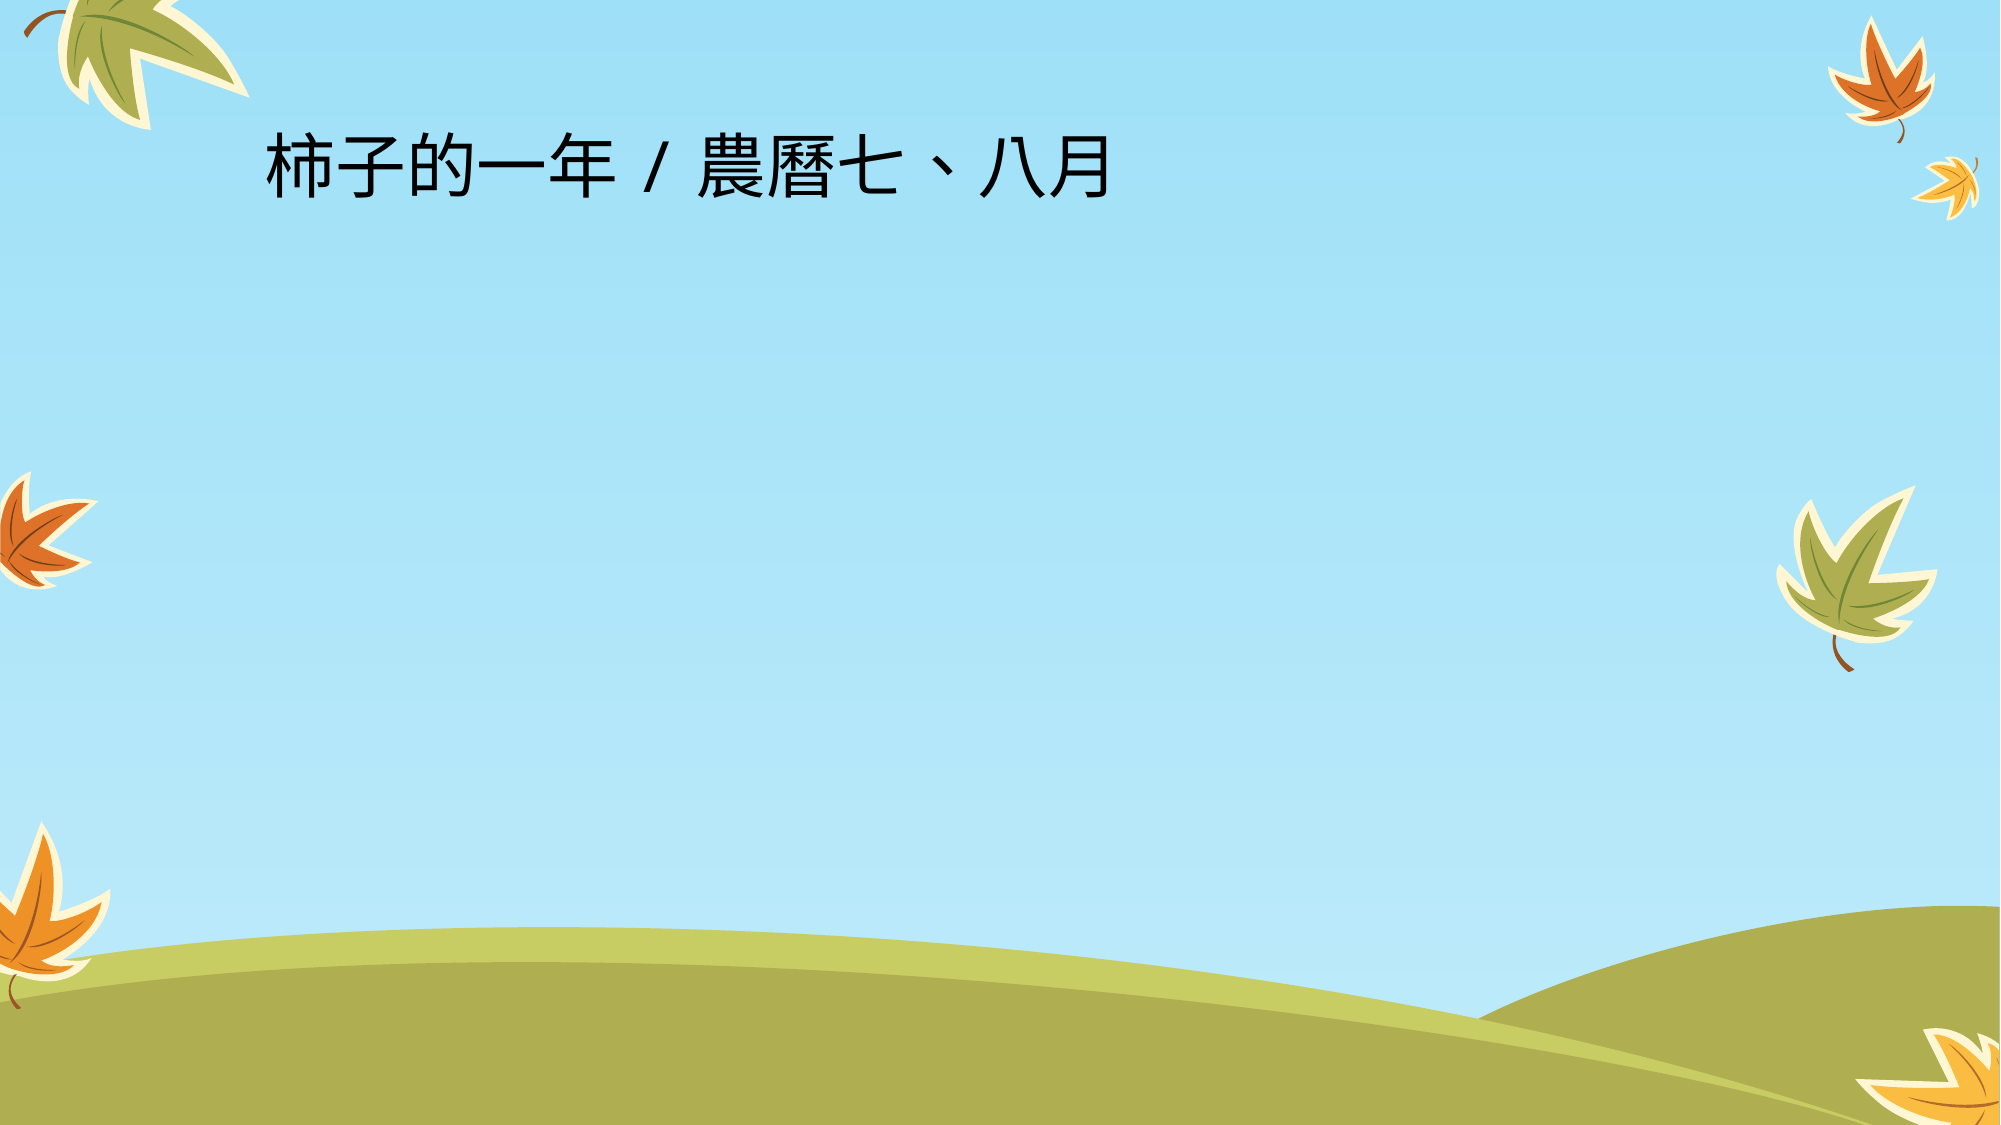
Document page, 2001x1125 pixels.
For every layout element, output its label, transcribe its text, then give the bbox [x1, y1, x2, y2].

title 柿子的一年/農曆七、八月 [249, 12, 1749, 216]
